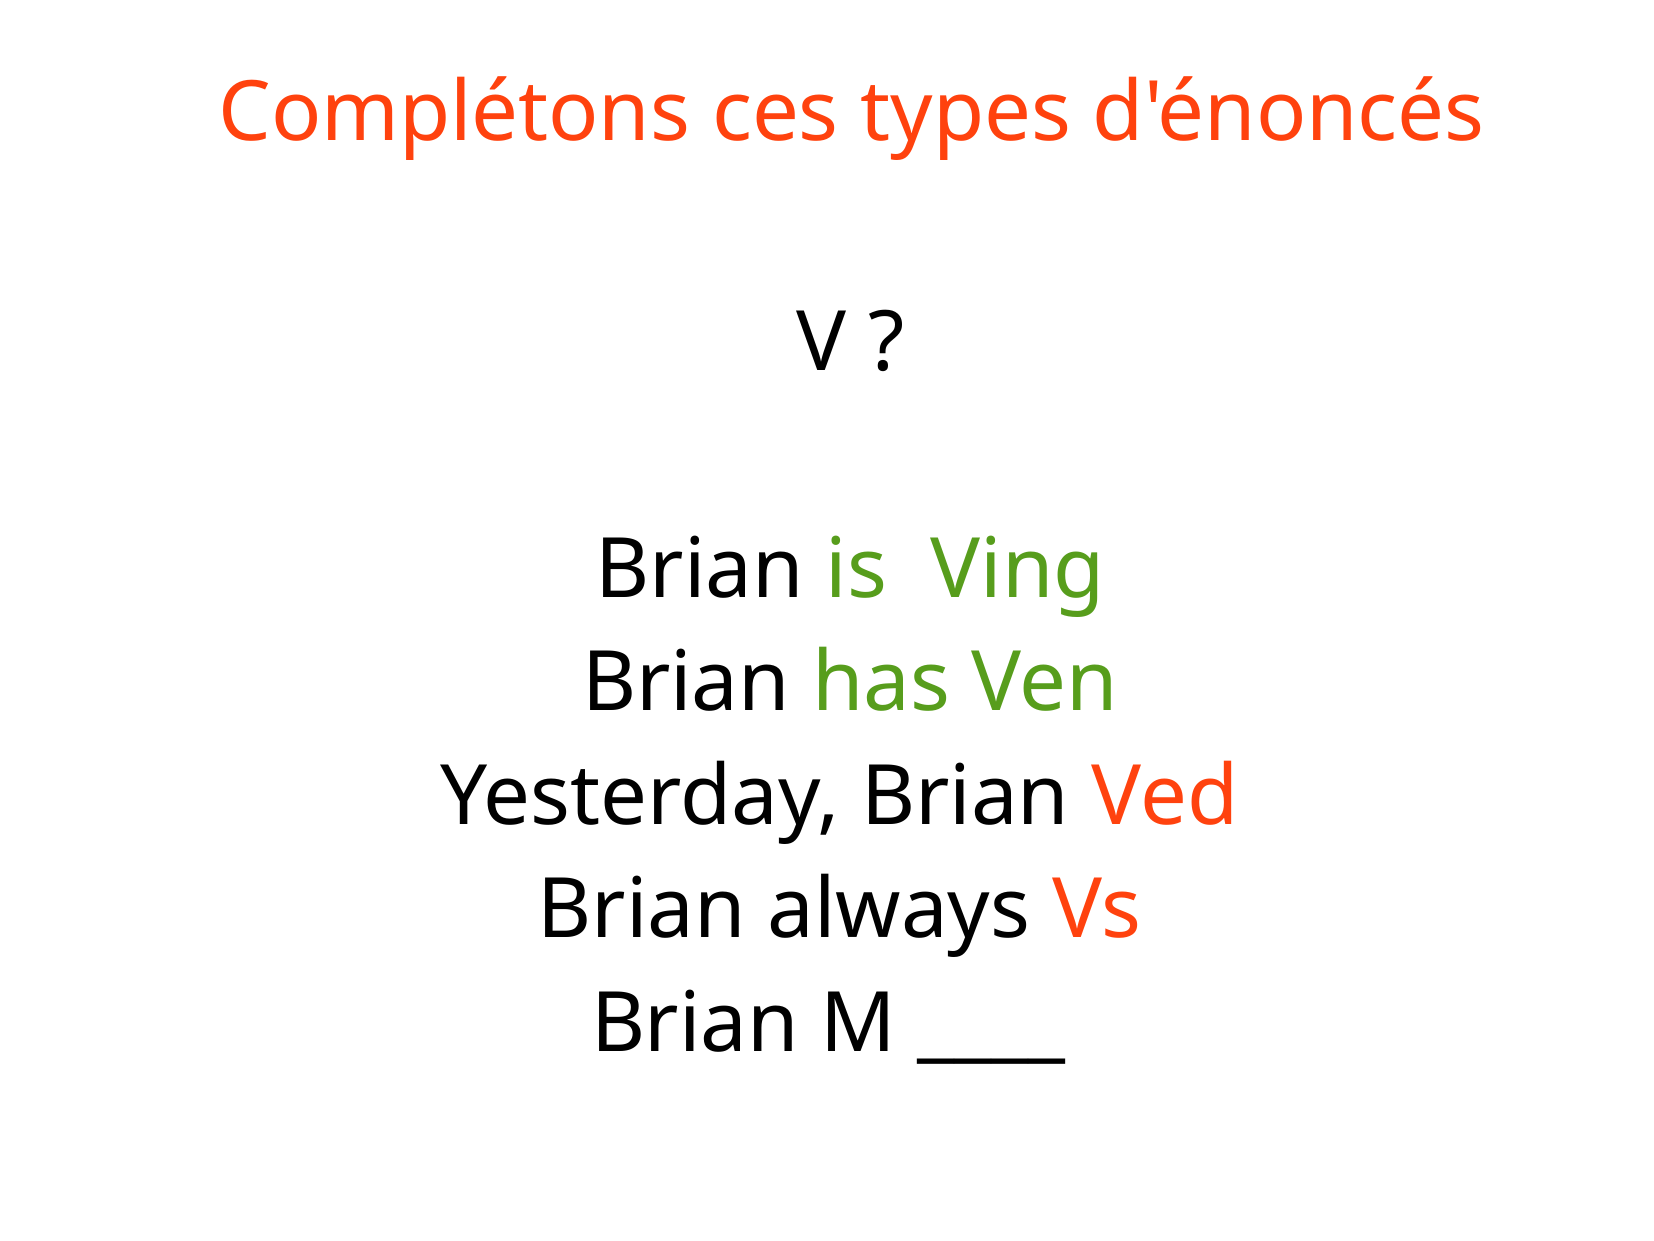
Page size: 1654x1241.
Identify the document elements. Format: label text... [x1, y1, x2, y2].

text_box Complétons ces types d'énoncés V ? Brian is Ving Brian has Ven Yesterday, Brian Ved Brian always Vs Brian M ____ [59, 35, 1642, 1225]
